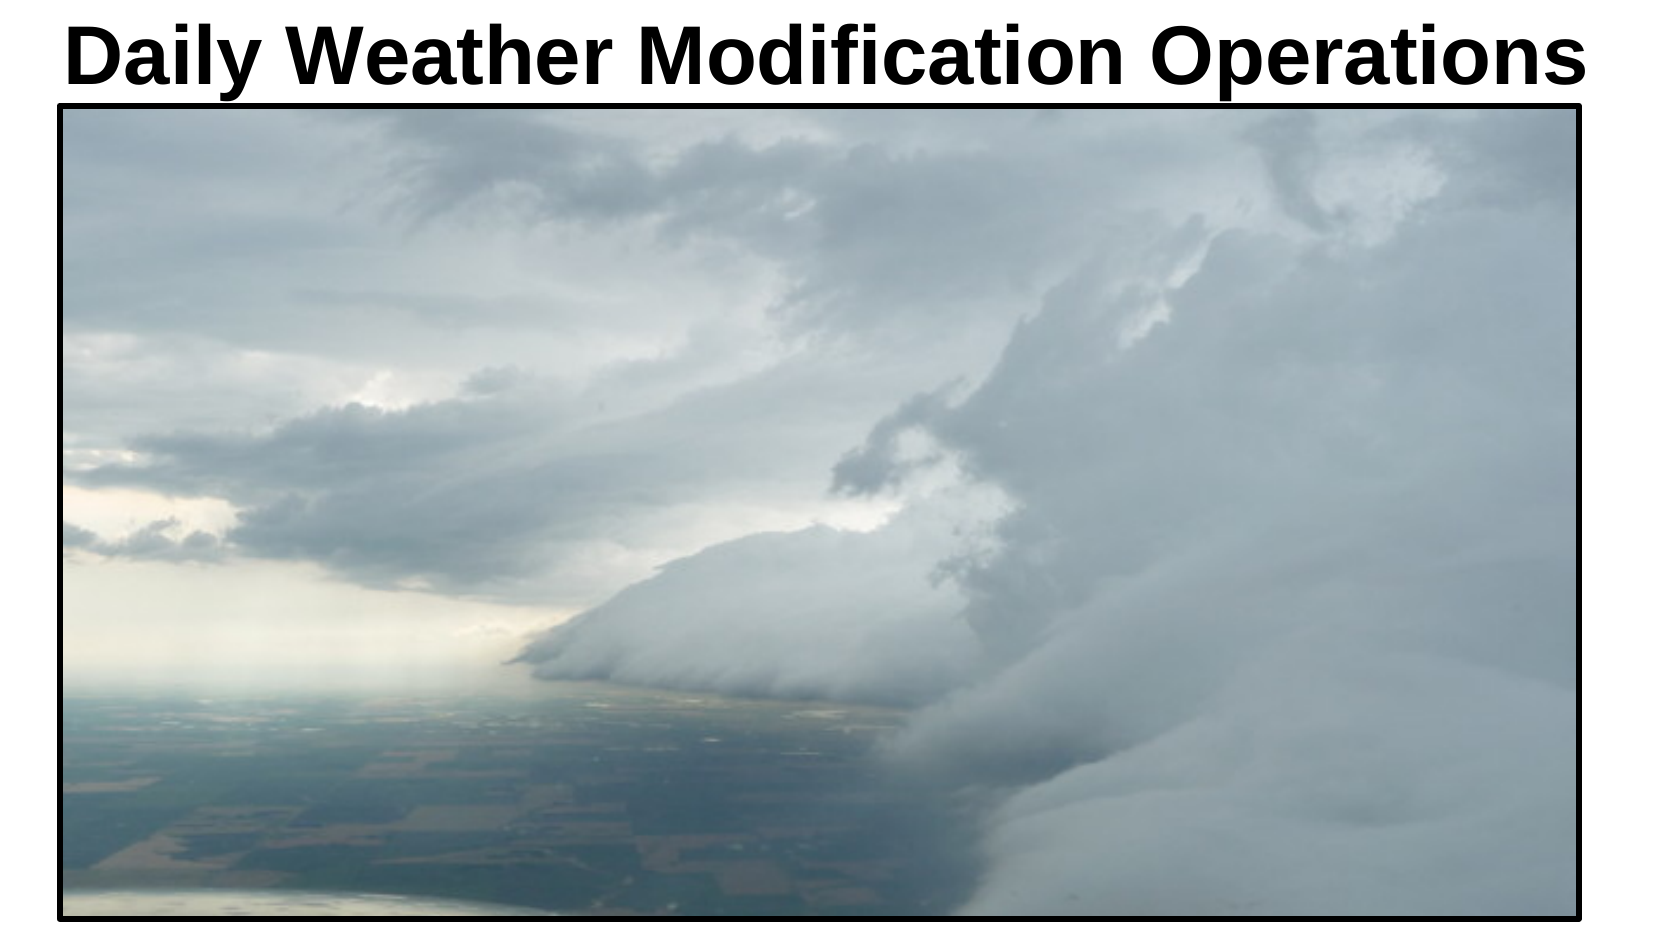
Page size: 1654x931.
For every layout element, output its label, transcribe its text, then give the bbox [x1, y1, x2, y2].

picture [62, 108, 1576, 916]
title Daily Weather Modification Operations [0, 2, 1654, 113]
